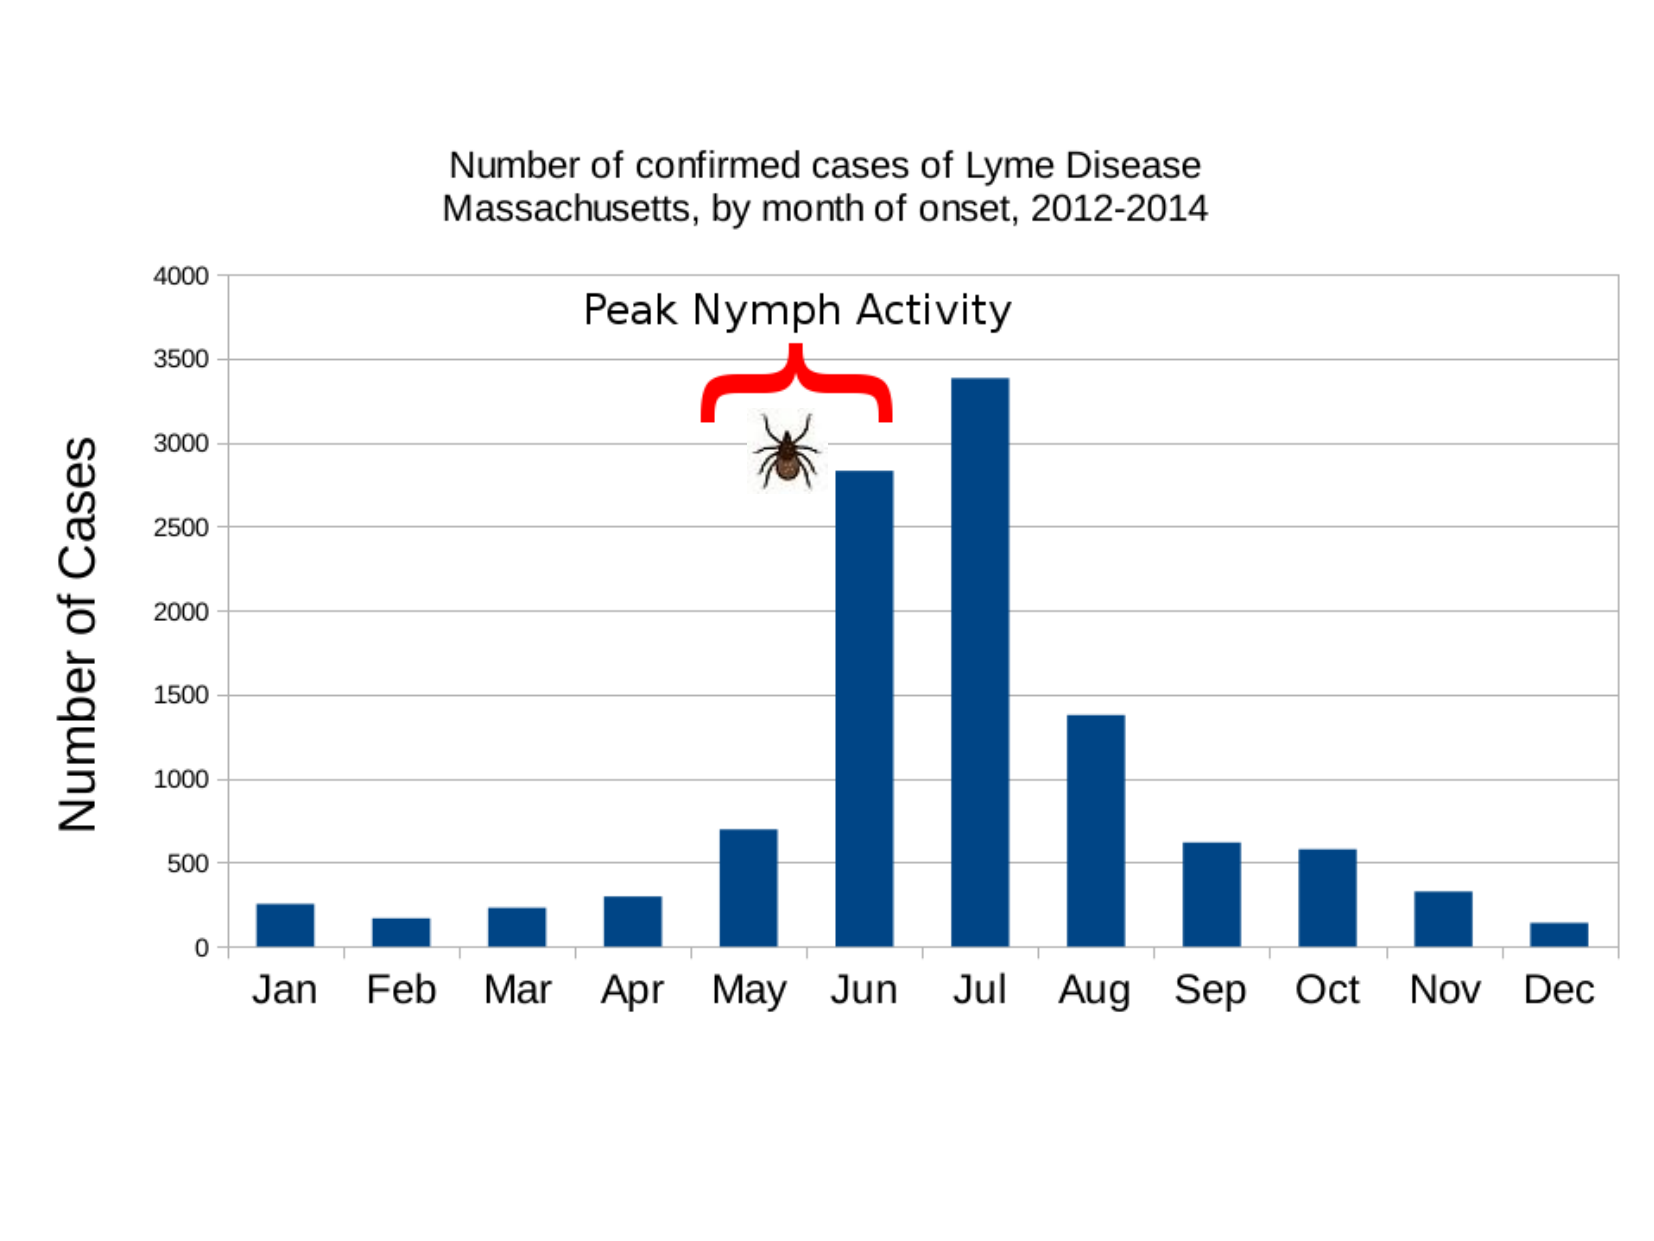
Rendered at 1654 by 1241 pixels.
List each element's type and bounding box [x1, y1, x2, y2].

picture [0, 104, 1651, 1031]
